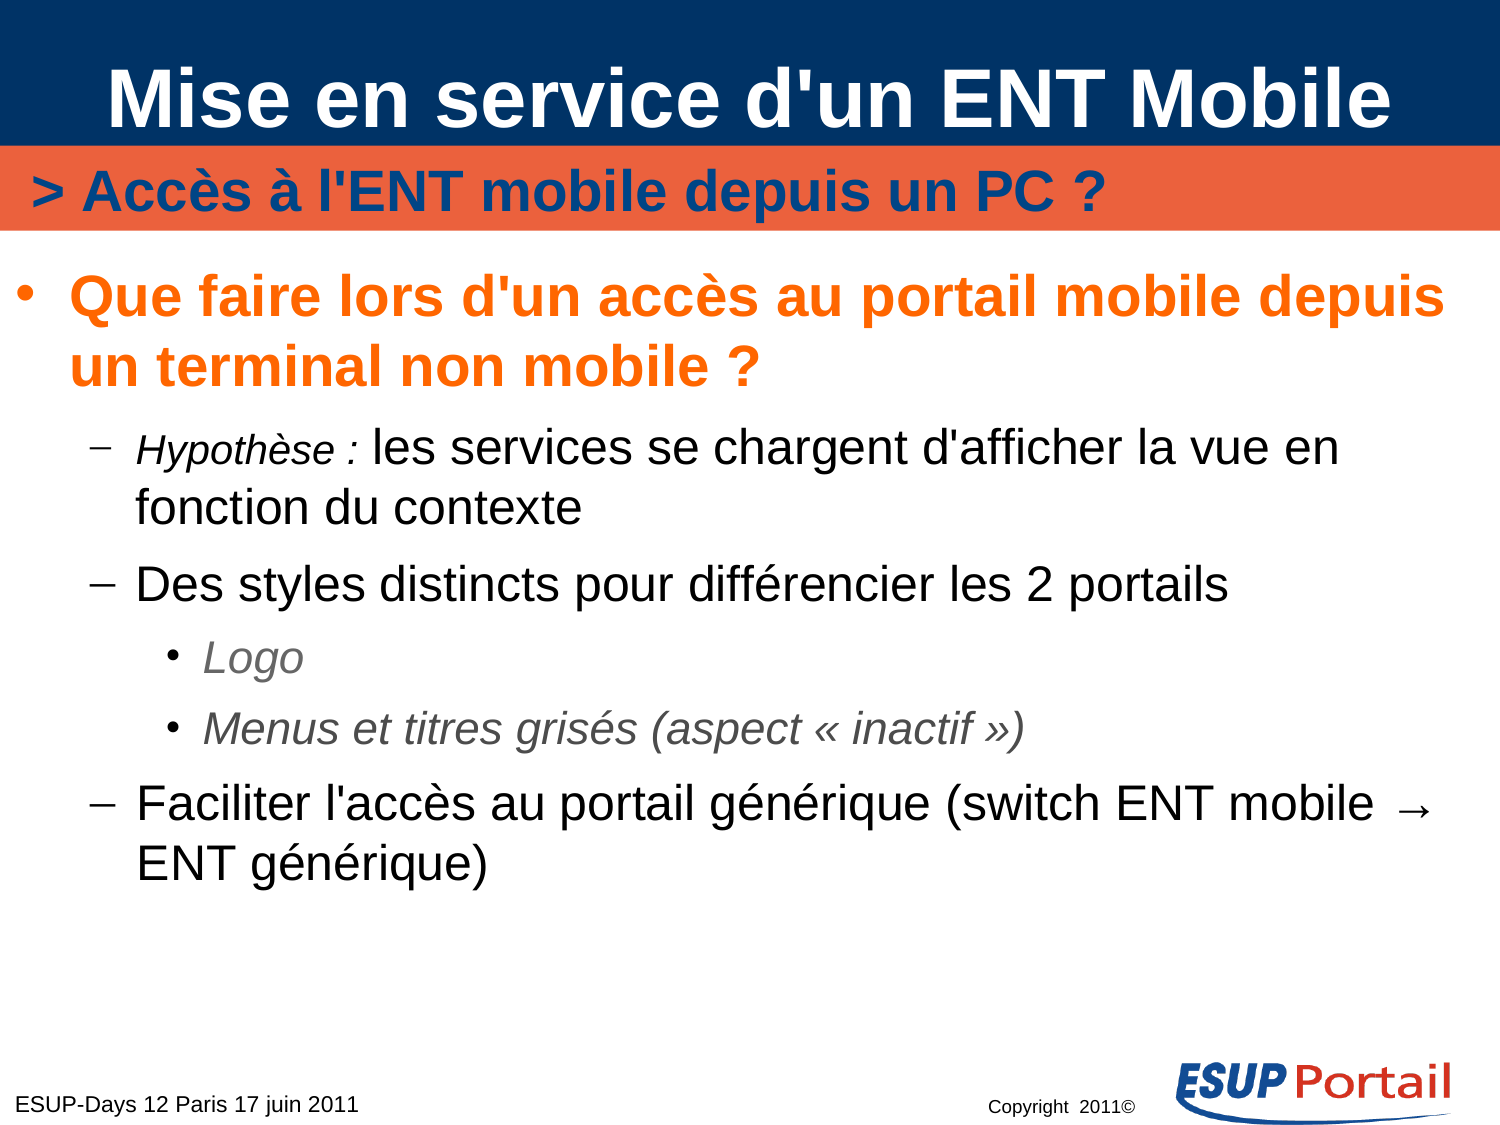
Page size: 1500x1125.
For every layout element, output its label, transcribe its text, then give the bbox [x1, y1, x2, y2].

text_box > Accès à l'ENT mobile depuis un PC ? [0, 145, 1500, 231]
text_box ESUP-Days 12 Paris 17 juin 2011 [0, 1074, 632, 1125]
text_box Que faire lors d'un accès au portail mobile depuis un terminal non mobile ? Hypothèse : les services se chargent d'afficher la vue en fonction du contexte Des styles distincts pour différencier les 2 portails Logo Menus et titres grisés (aspect « inactif ») Faciliter l'accès au portail générique (switch ENT mobile → ENT générique) [0, 231, 1500, 1074]
picture [1175, 1074, 1451, 1125]
text_box Mise en service d'un ENT Mobile [0, 0, 1500, 145]
